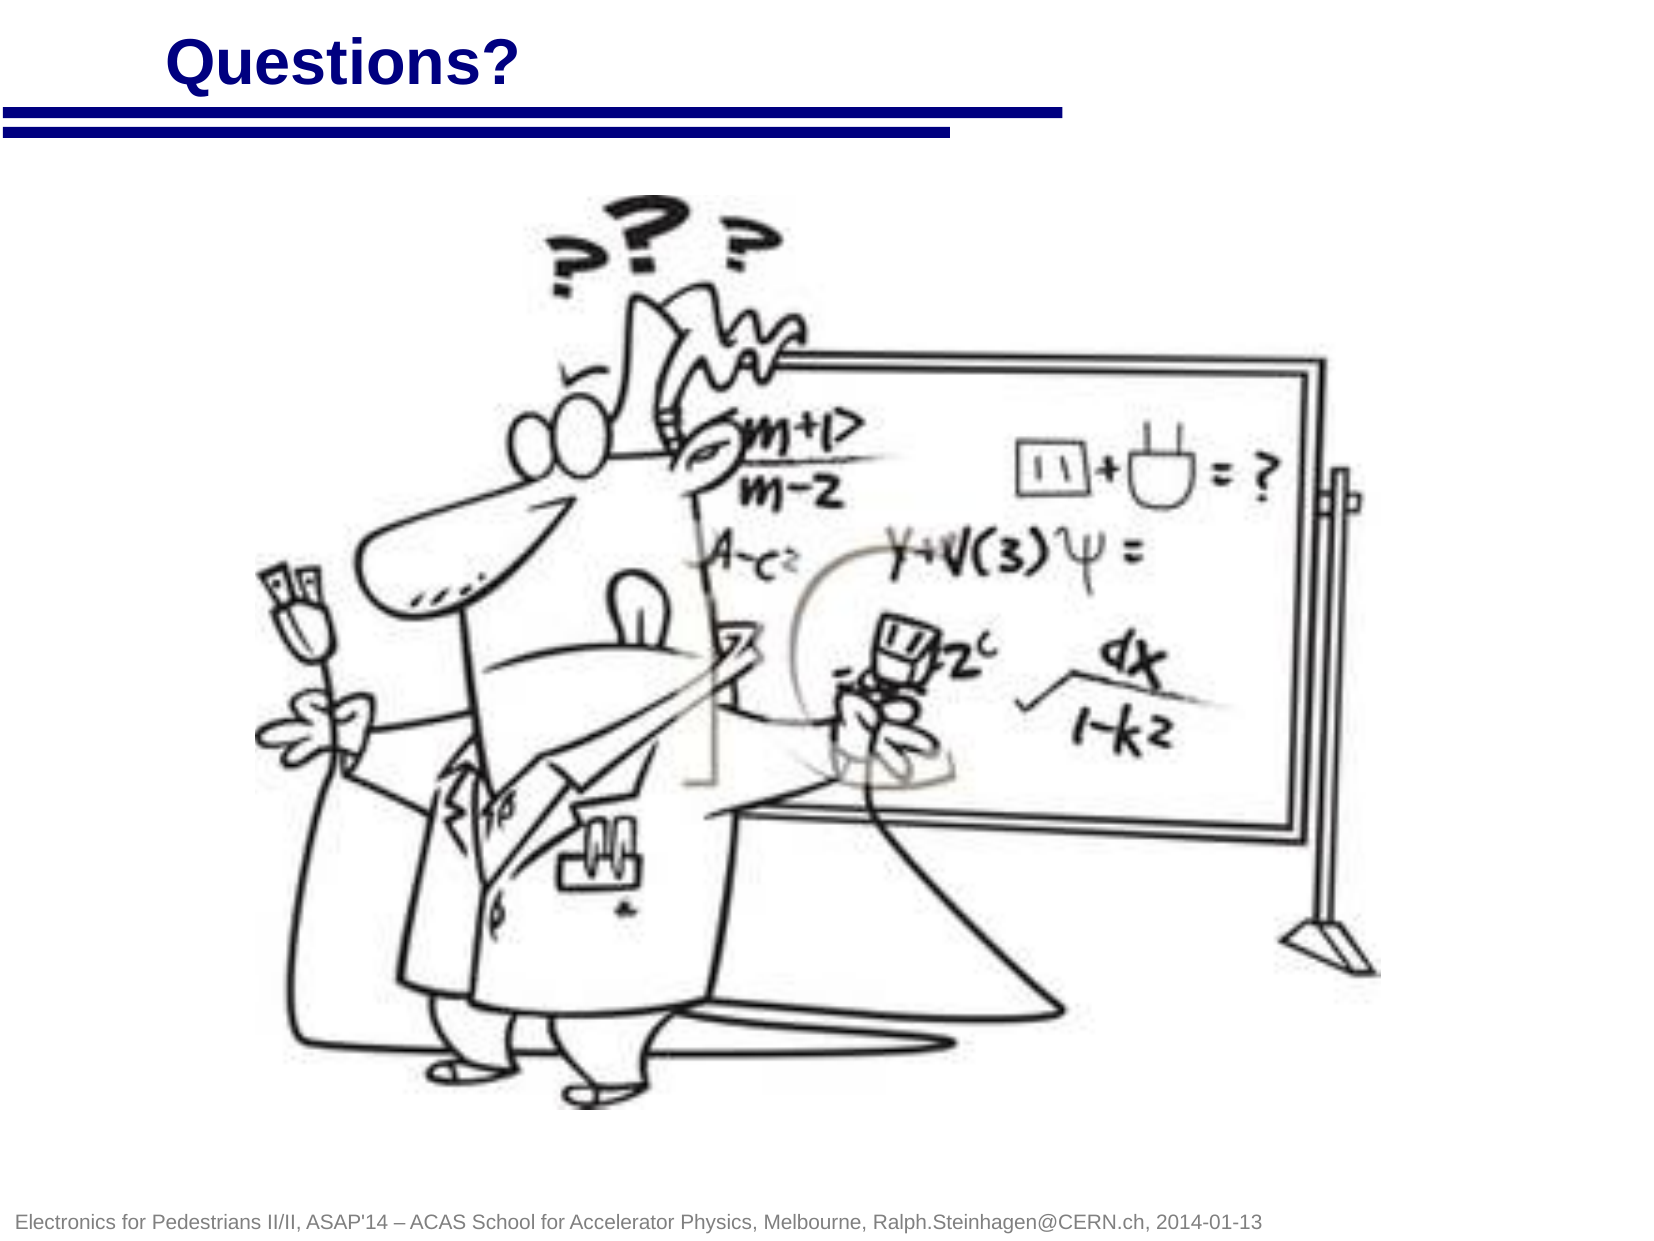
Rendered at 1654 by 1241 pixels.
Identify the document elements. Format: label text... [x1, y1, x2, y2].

picture [255, 195, 1381, 1111]
title Questions? [165, 0, 1323, 124]
